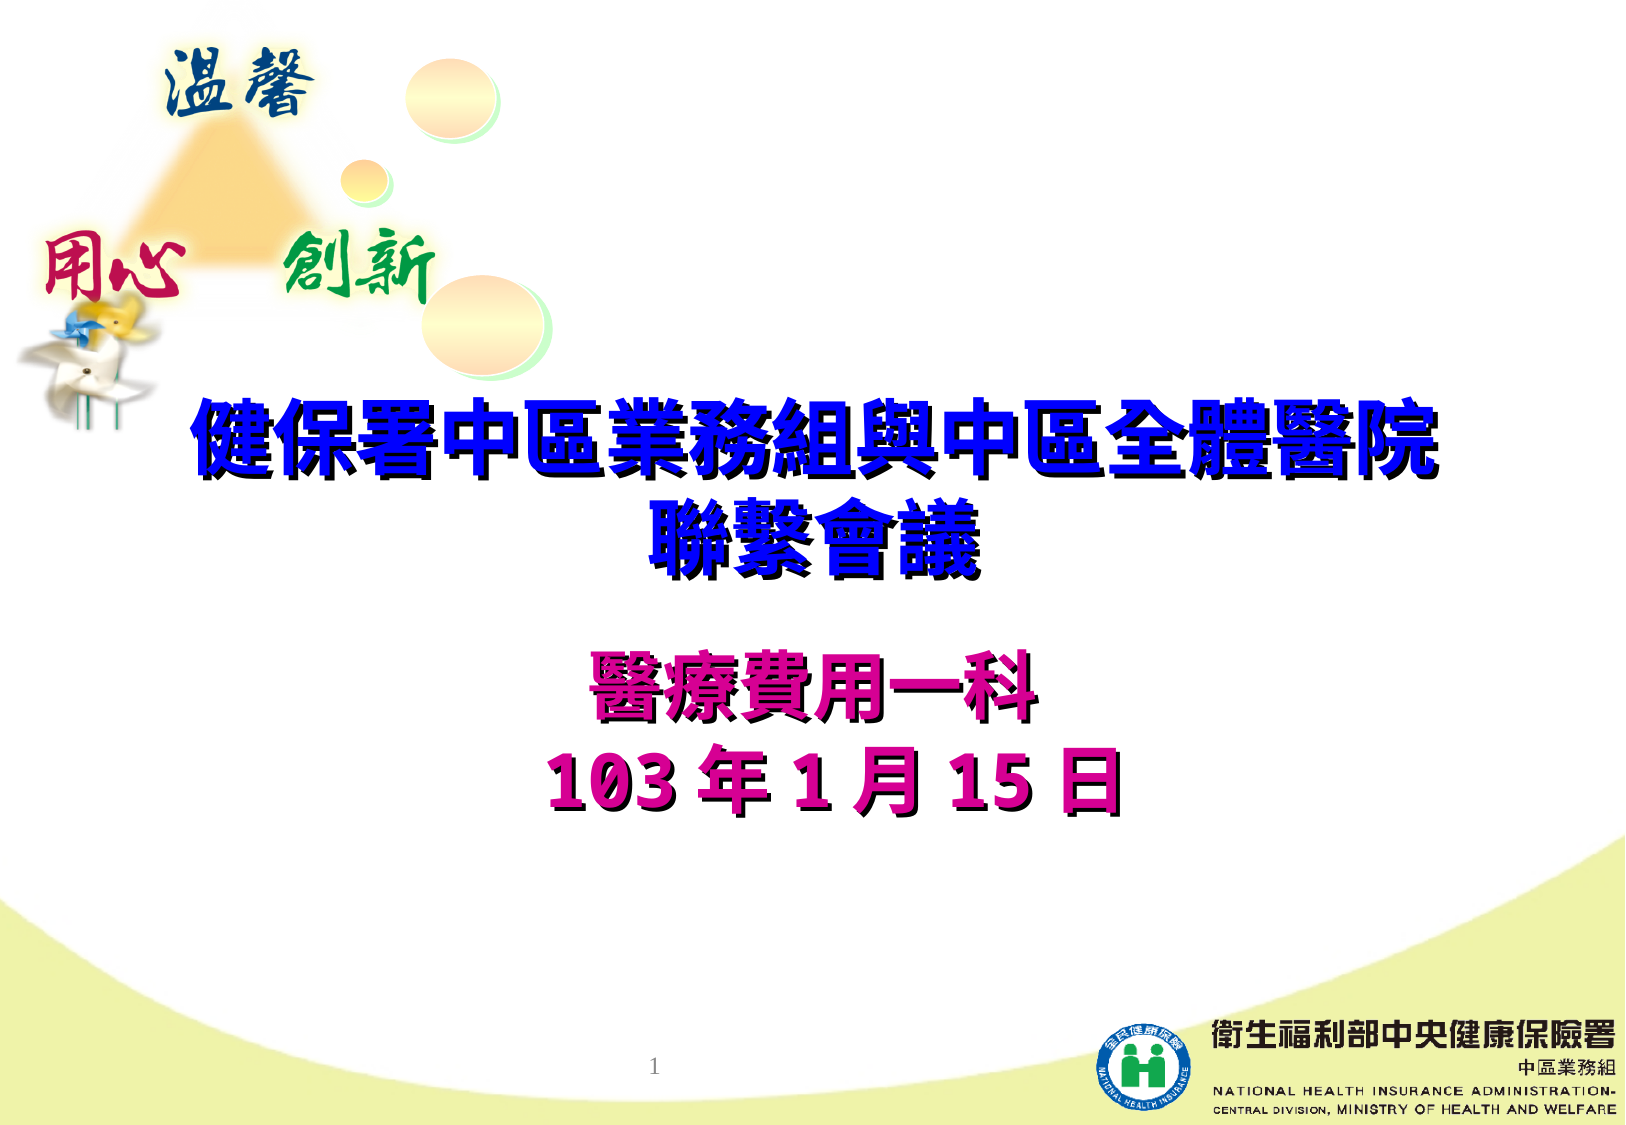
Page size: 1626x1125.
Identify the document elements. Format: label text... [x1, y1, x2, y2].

title 健保署中區業務組與中區全體醫院 聯繫會議 [121, 349, 1504, 622]
subtitle 醫療費用一科 103年1月15日 [243, 637, 1382, 847]
text_box [633, 1034, 1013, 1095]
